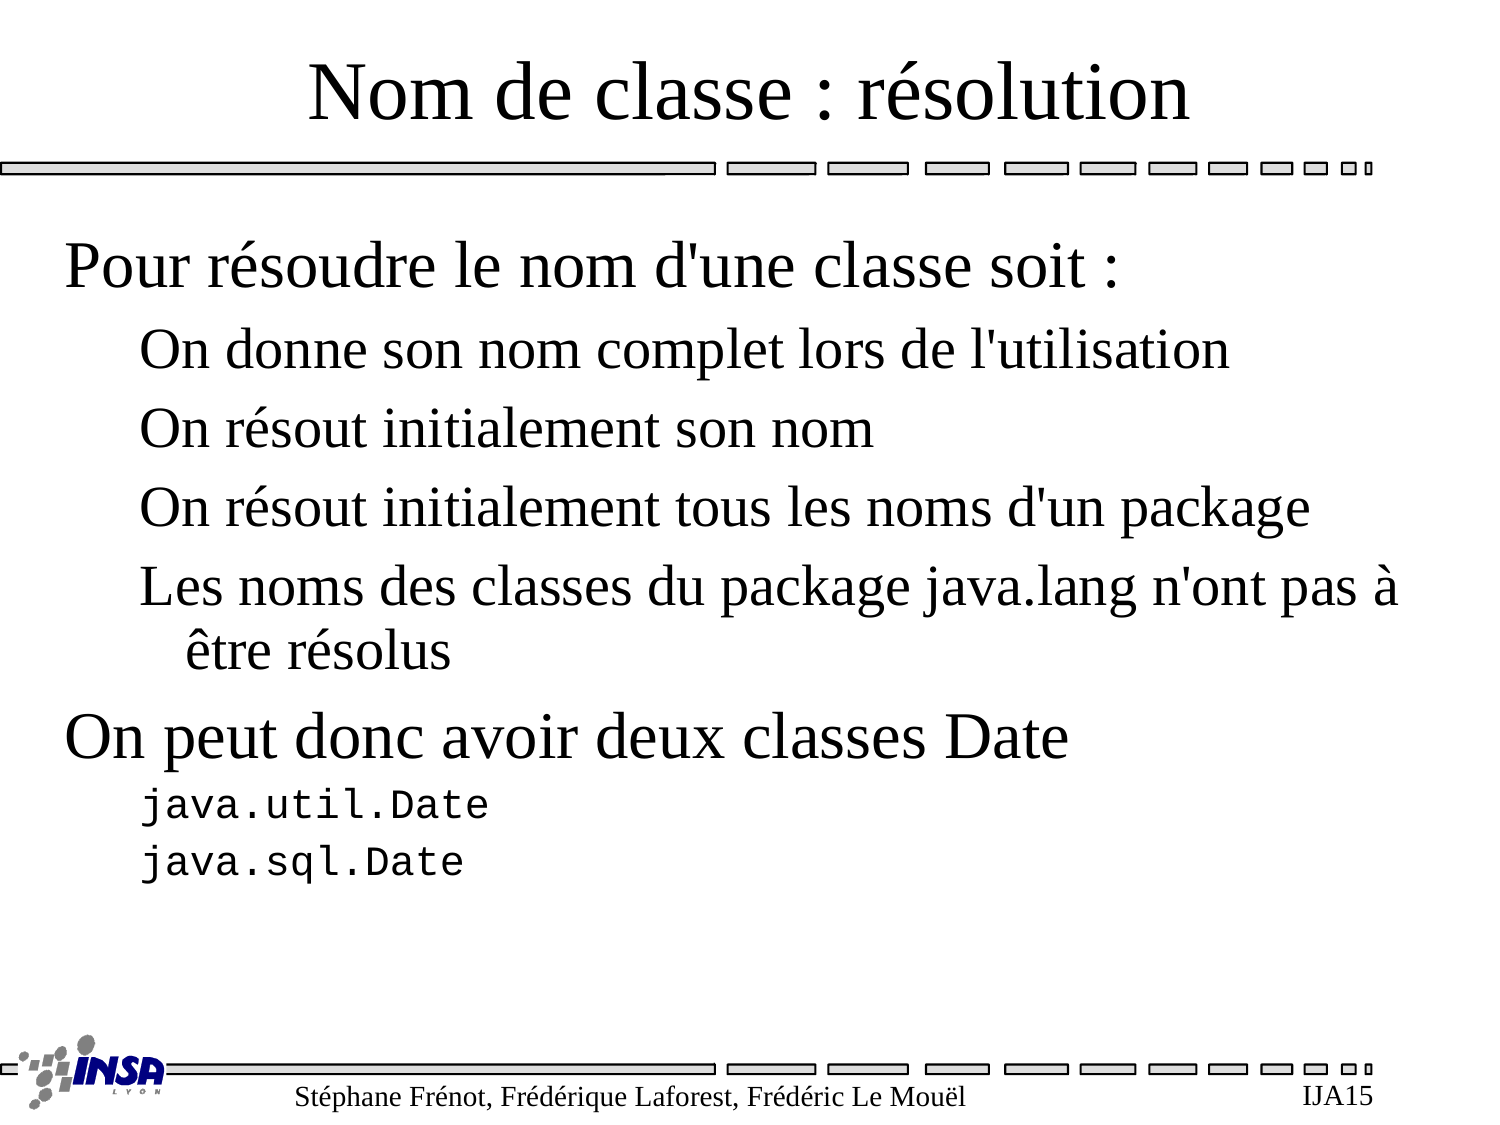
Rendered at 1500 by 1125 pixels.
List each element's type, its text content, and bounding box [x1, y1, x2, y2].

title Nom de classe : résolution [112, 0, 1388, 188]
list Pour résoudre le nom d'une classe soit : On donne son nom complet lors de l'utilisation On résout initialement son nom On résout initialement tous les noms d'un package Les noms des classes du package java.lang n'ont pas à être résolus On peut donc avoir deux classes Date java.util.Date java.sql.Date [50, 224, 1476, 939]
